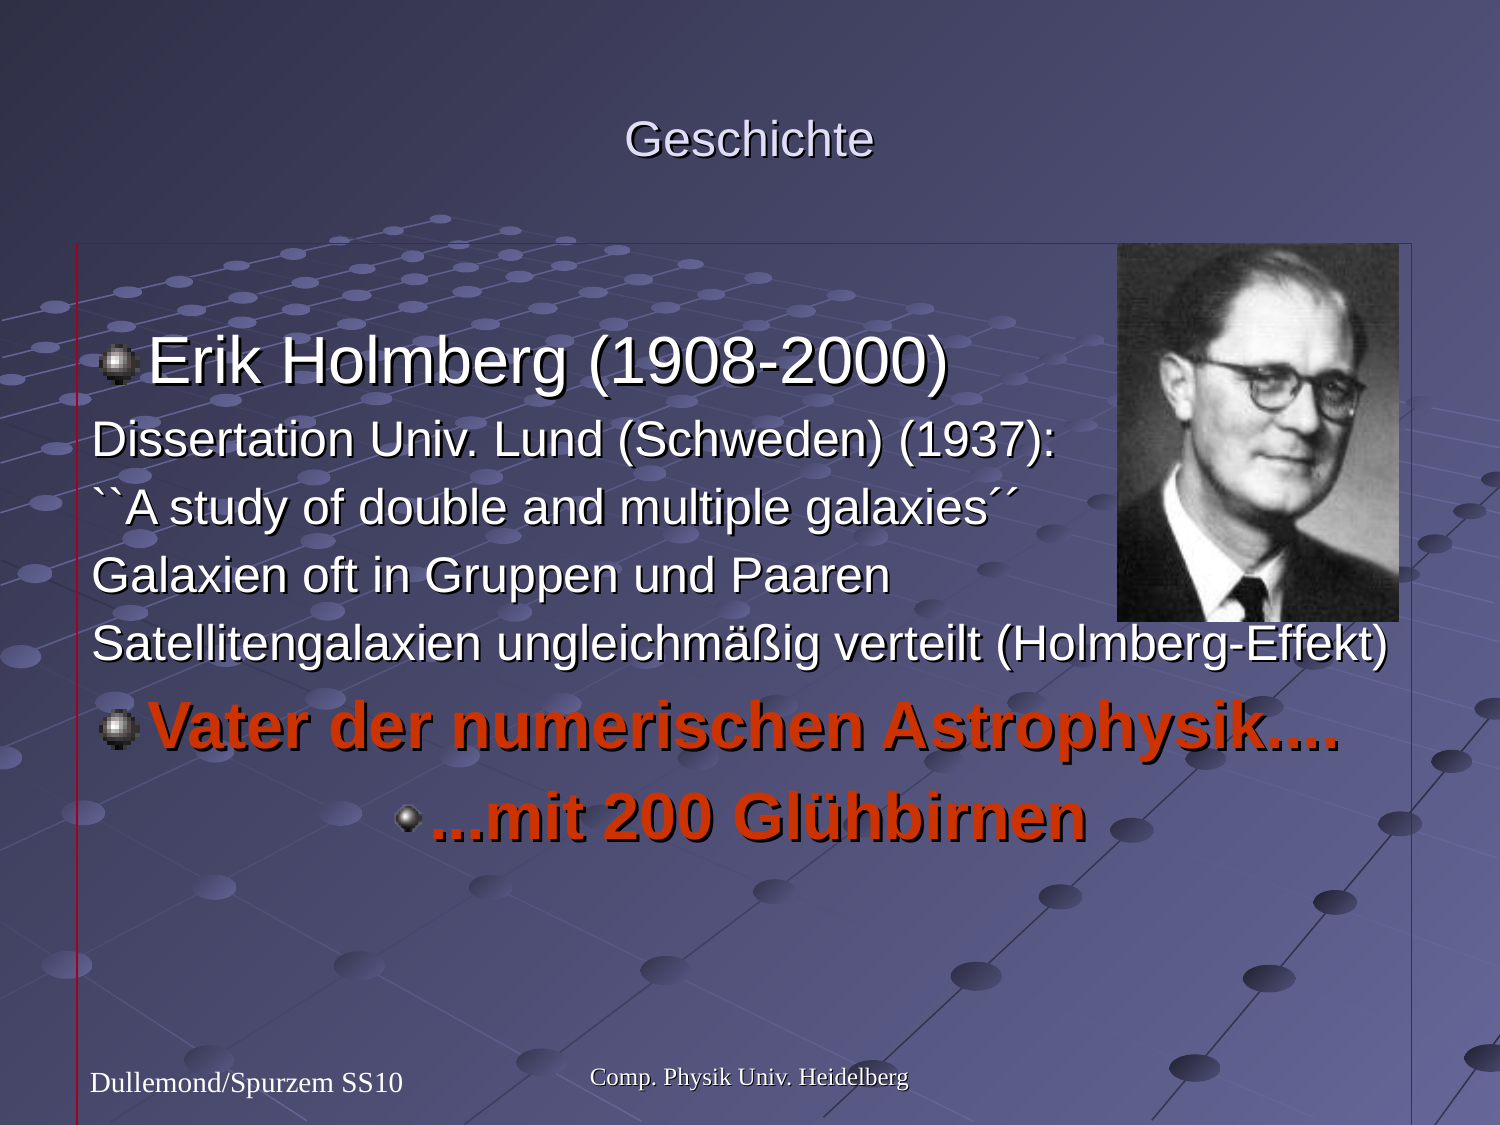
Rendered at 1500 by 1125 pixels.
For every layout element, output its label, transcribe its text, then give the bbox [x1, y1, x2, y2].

title Geschichte [75, 45, 1426, 233]
list Erik Holmberg (1908-2000)‏ Dissertation Univ. Lund (Schweden) (1937): ``A study of double and multiple galaxies´´ Galaxien oft in Gruppen und Paaren Satellitengalaxien ungleichmäßig verteilt (Holmberg-Effekt)‏ Vater der numerischen Astrophysik.... ...mit 200 Glühbirnen [76, 243, 1412, 1125]
picture [1117, 243, 1399, 622]
